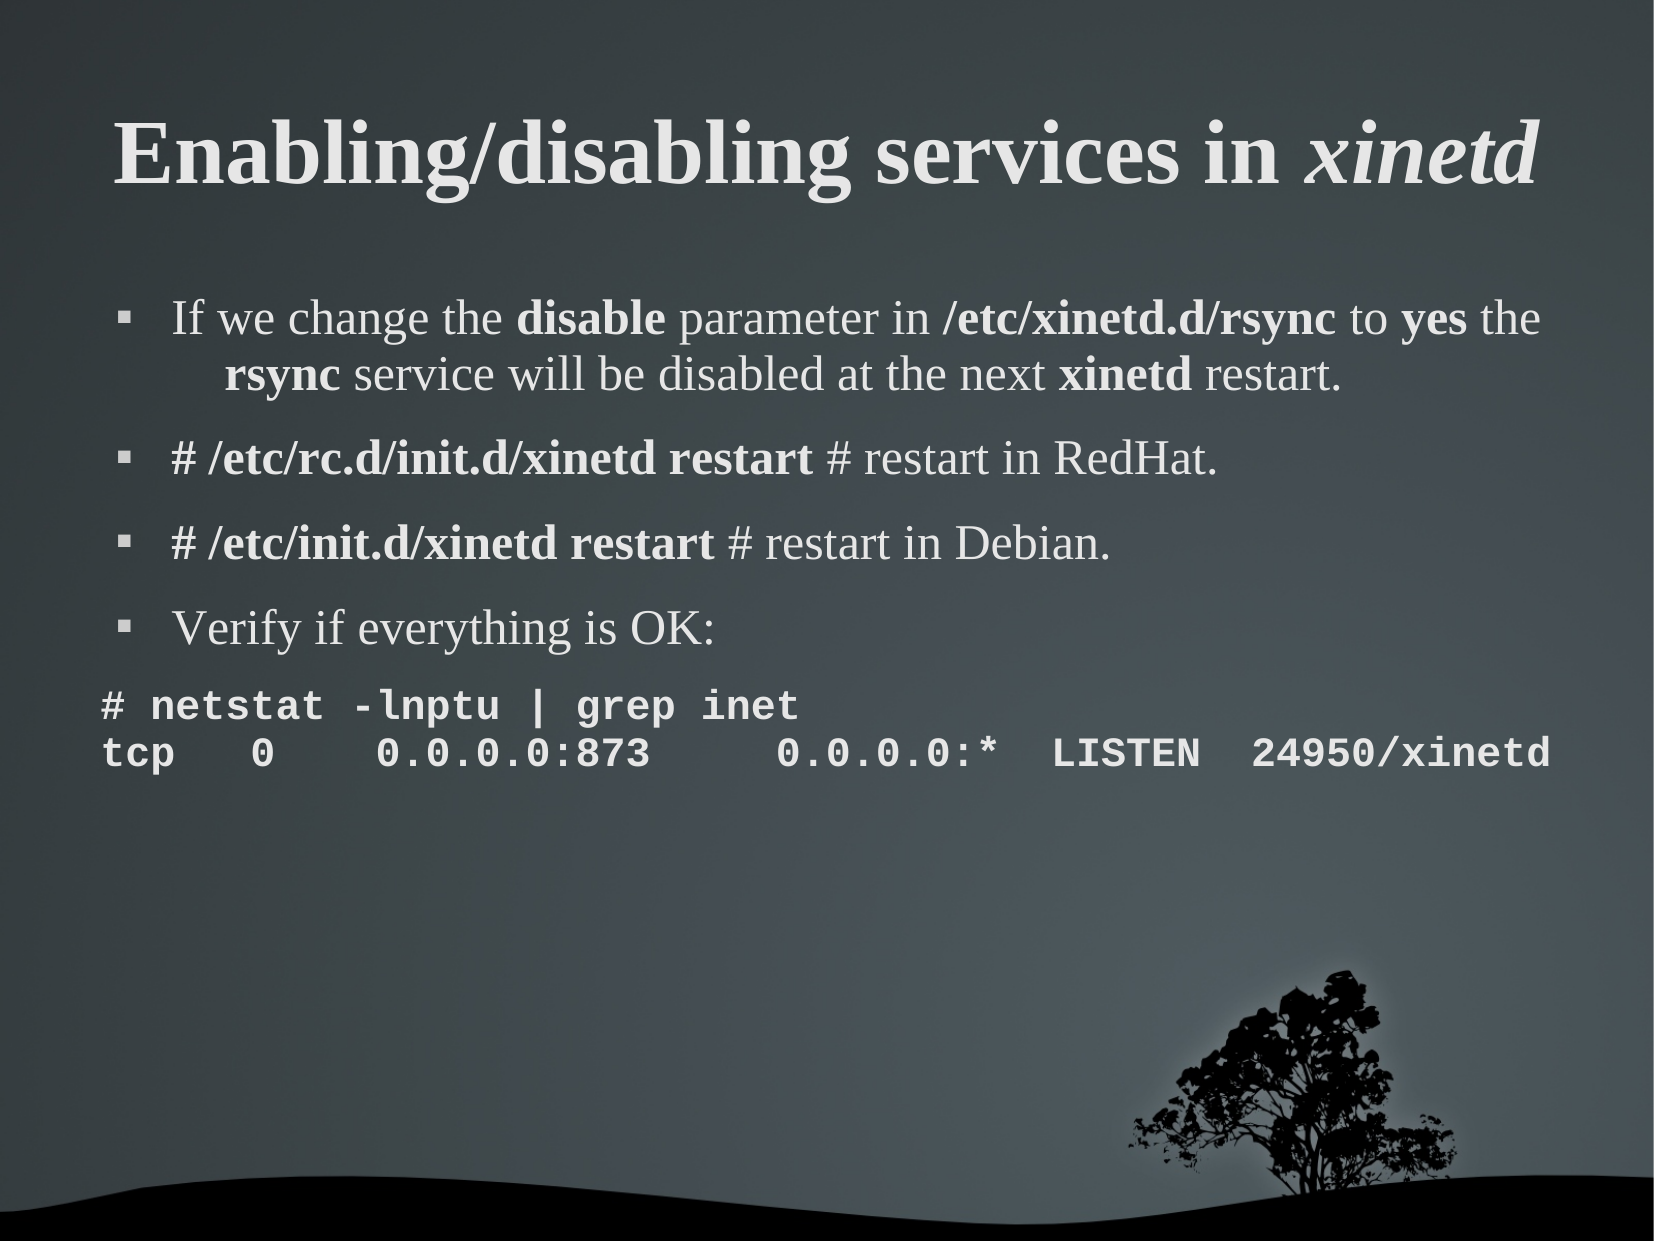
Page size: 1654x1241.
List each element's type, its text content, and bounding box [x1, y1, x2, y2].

list If we change the disable parameter in /etc/xinetd.d/rsync to yes the rsync service will be disabled at the next xinetd restart. # /etc/rc.d/init.d/xinetd restart # restart in RedHat. # /etc/init.d/xinetd restart # restart in Debian. Verify if everything is OK: # netstat -lnptu | grep inet tcp 0 0.0.0.0:873 0.0.0.0:* LISTEN 24950/xinetd [82, 290, 1571, 1109]
picture [0, 0, 1654, 1241]
title Enabling/disabling services in xinetd [82, 49, 1571, 257]
